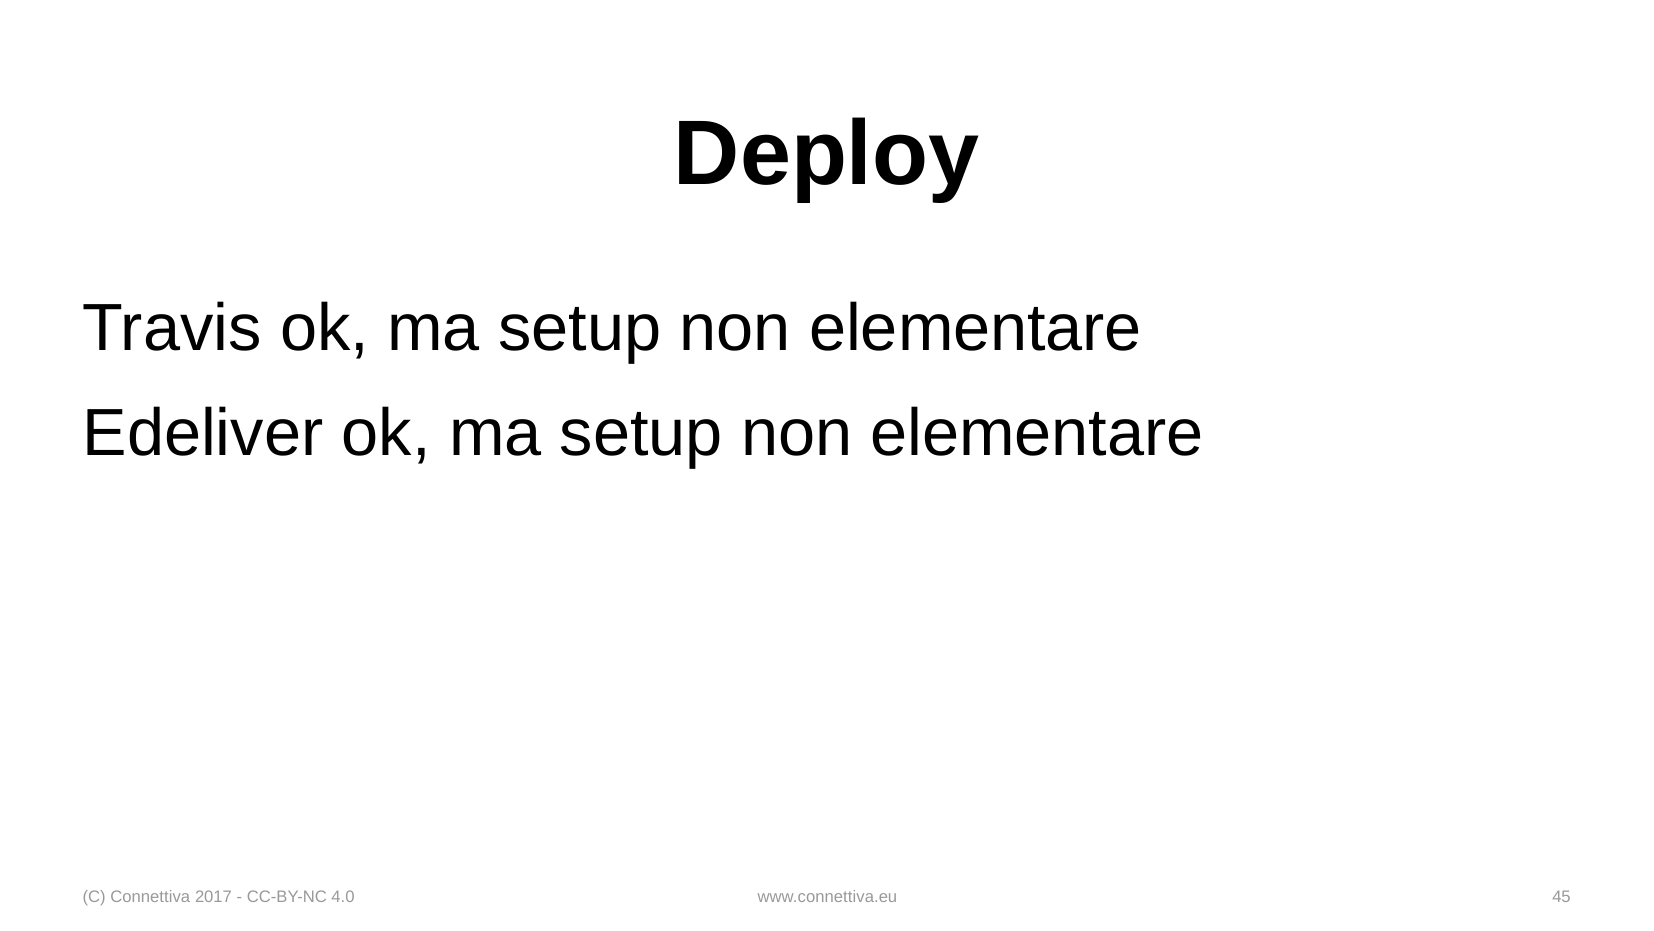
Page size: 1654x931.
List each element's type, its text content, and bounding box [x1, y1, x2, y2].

list Travis ok, ma setup non elementare Edeliver ok, ma setup non elementare [82, 290, 1571, 756]
title Deploy [82, 49, 1571, 257]
